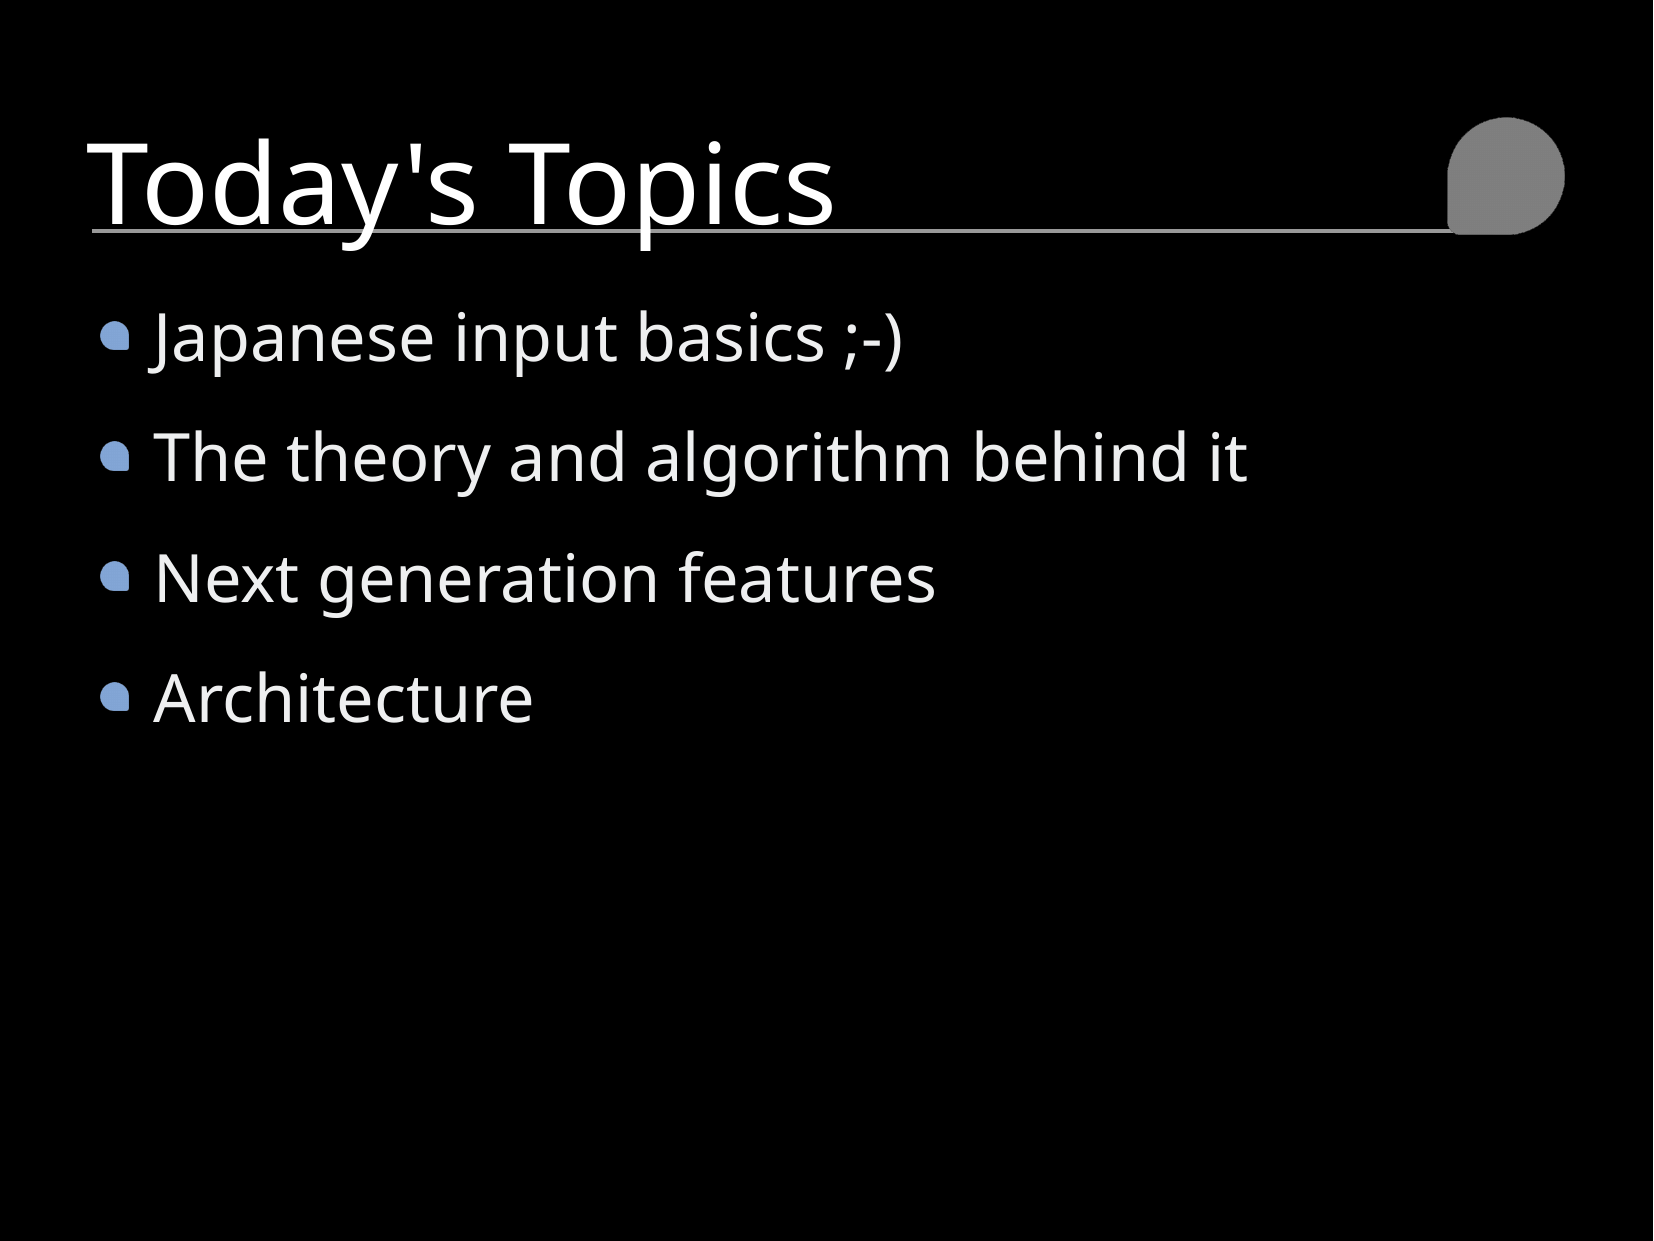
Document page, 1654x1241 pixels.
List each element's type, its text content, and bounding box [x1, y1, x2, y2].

title Today's Topics [86, 112, 1575, 249]
list Japanese input basics ;-) The theory and algorithm behind it Next generation features Architecture [82, 290, 1571, 1010]
